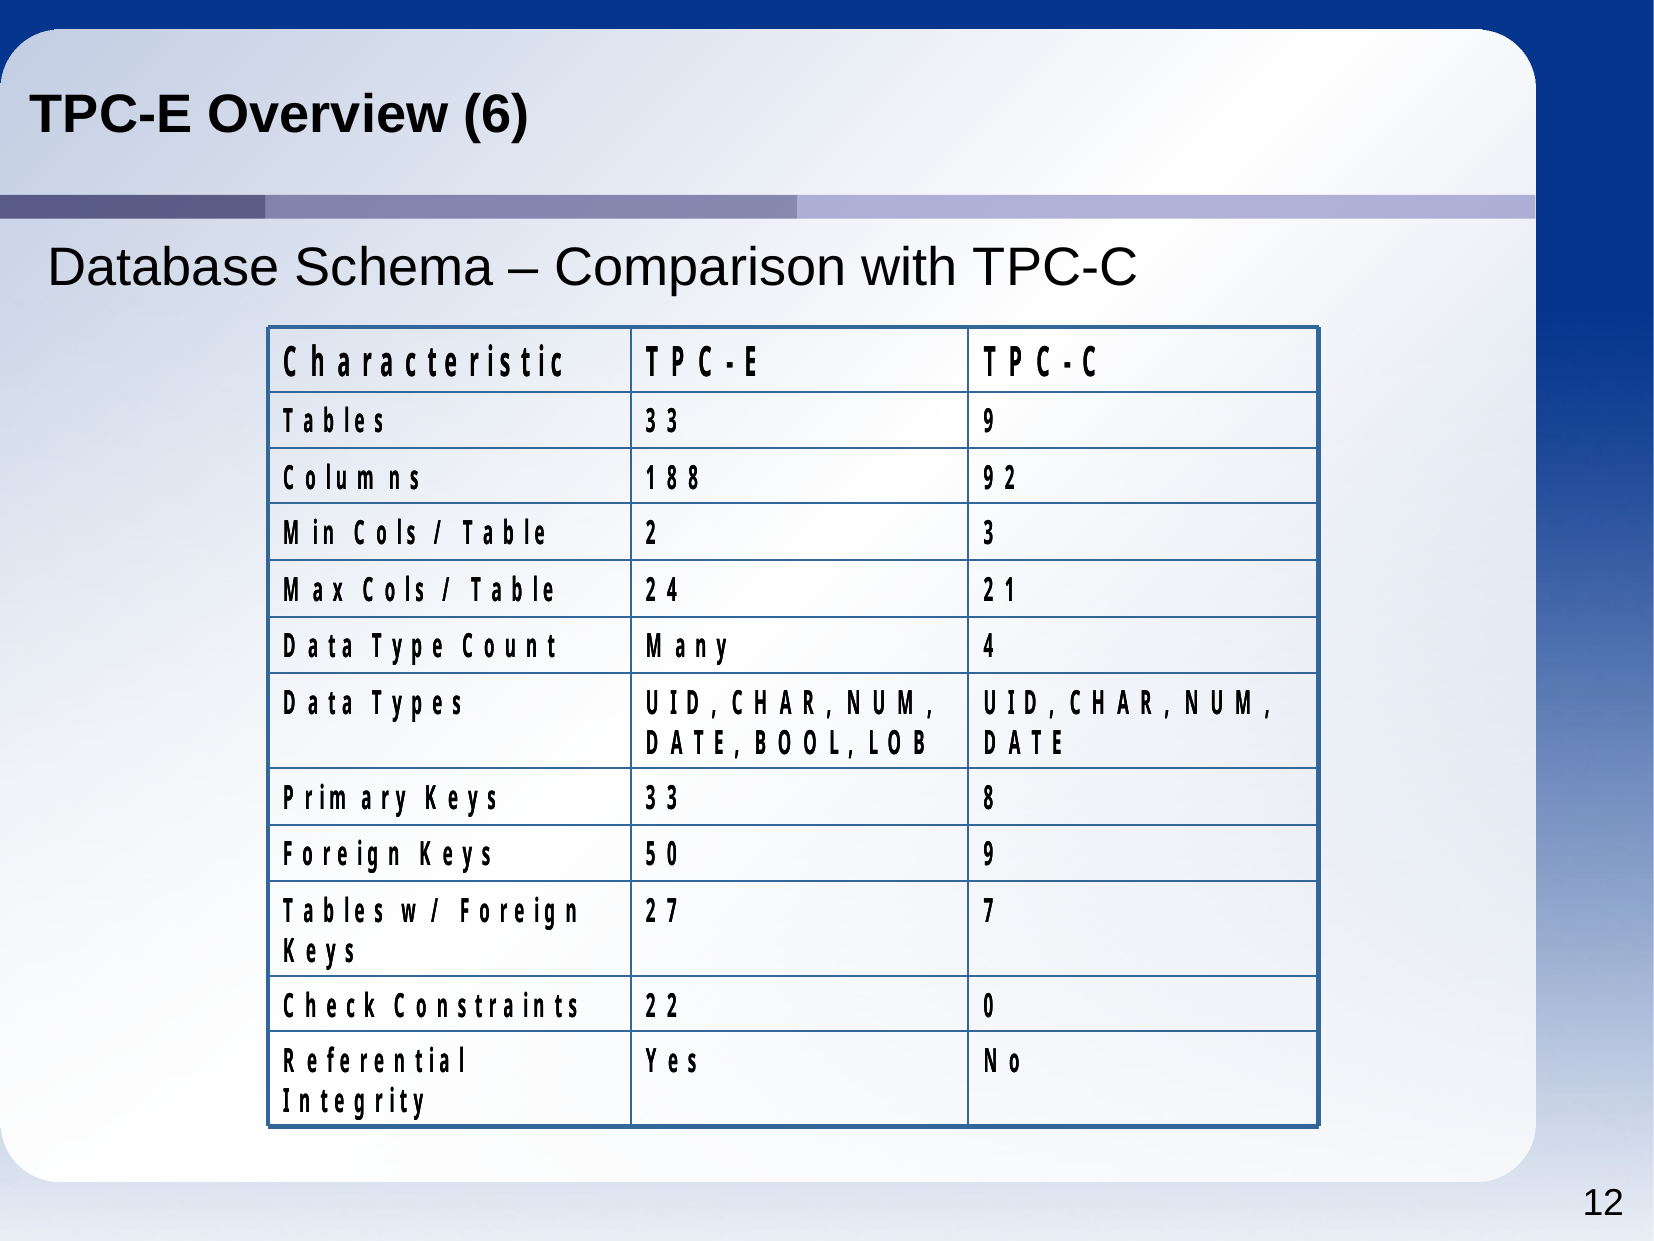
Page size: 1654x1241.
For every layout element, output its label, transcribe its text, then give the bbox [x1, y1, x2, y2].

picture [0, 0, 1654, 1241]
title TPC-E Overview (6) [29, 49, 1506, 178]
picture [265, 324, 1323, 1131]
list Database Schema – Comparison with TPC-C [29, 236, 1506, 1152]
